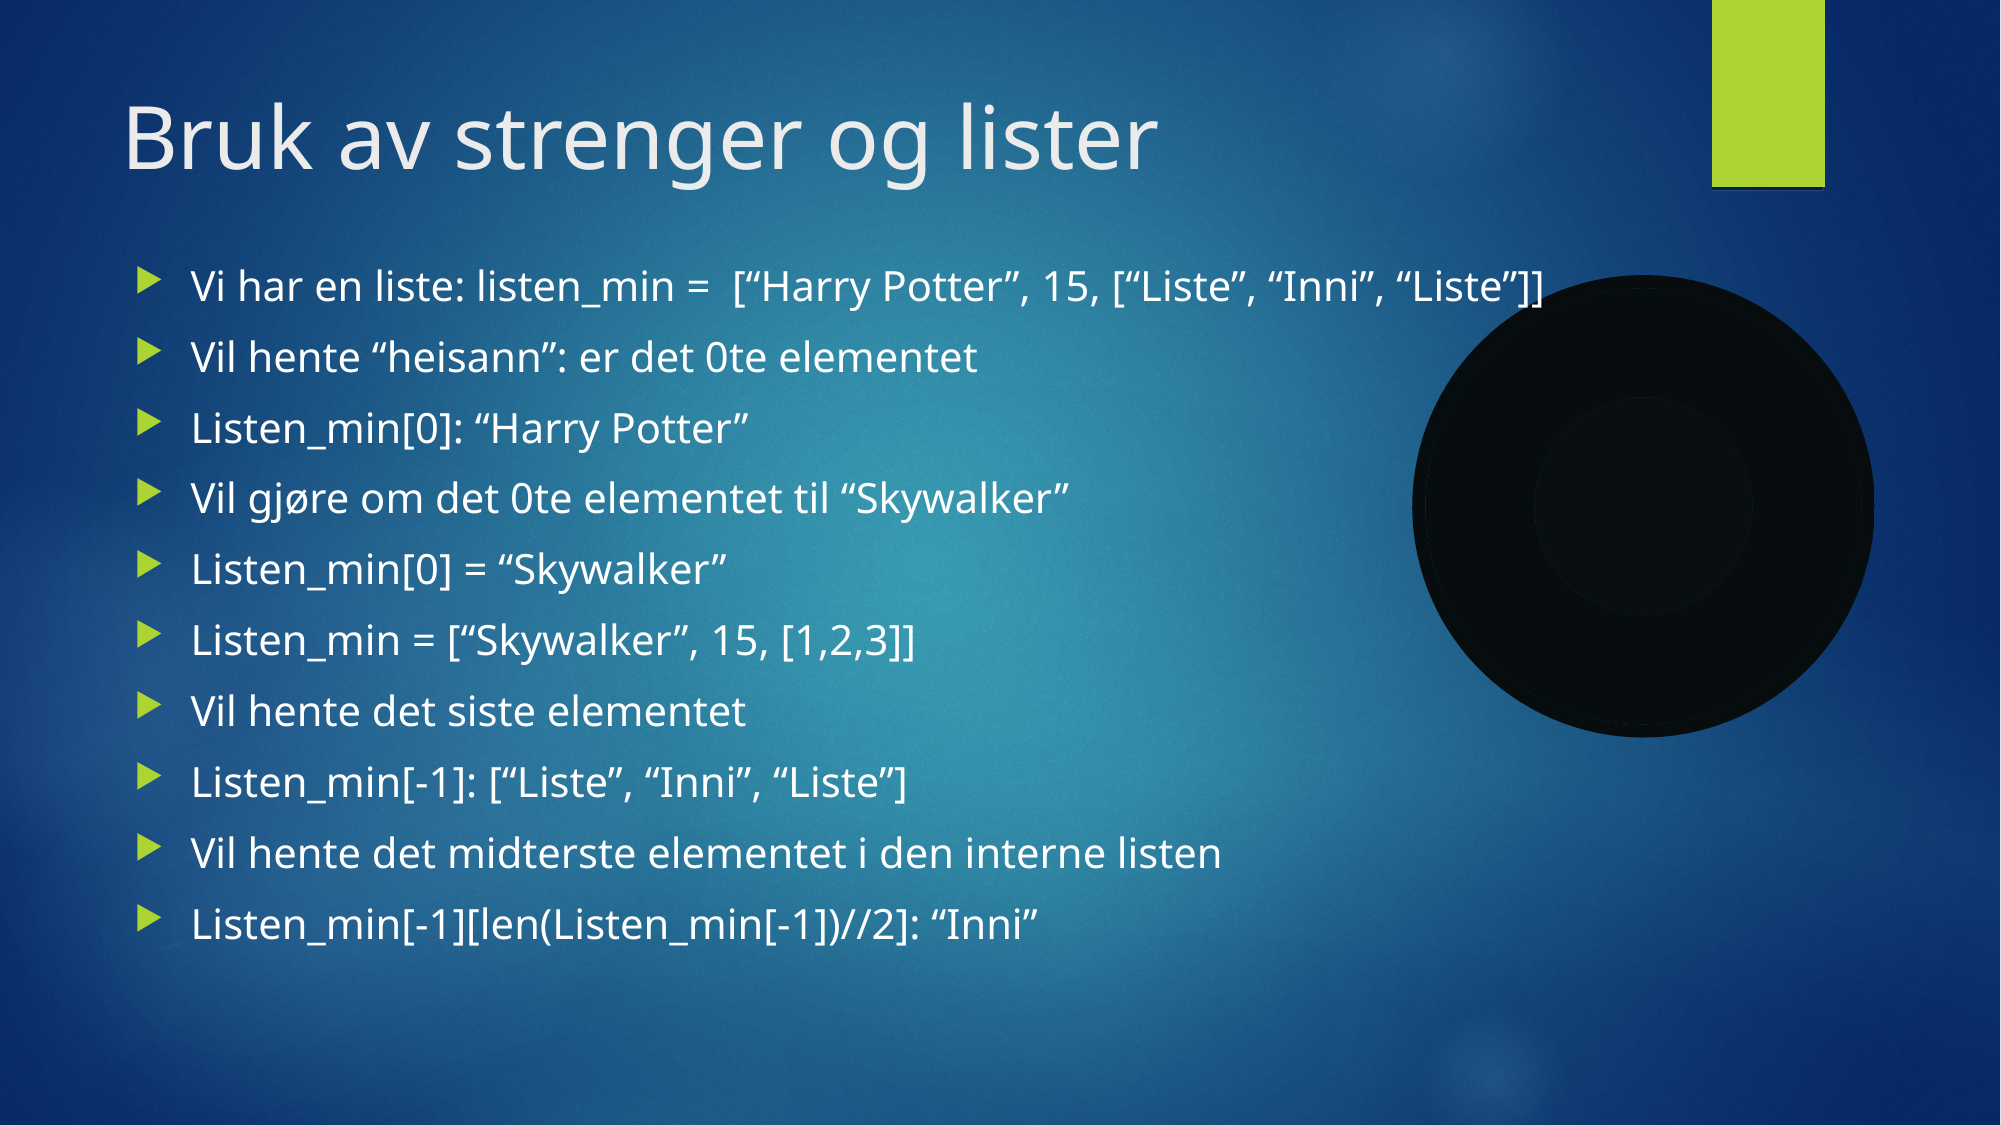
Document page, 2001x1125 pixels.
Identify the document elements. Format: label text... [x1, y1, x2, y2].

list Vi har en liste: listen_min = [“Harry Potter”, 15, [“Liste”, “Inni”, “Liste”]] Vil hente “heisann”: er det 0te elementet Listen_min[0]: “Harry Potter” Vil gjøre om det 0te elementet til “Skywalker” Listen_min[0] = “Skywalker” Listen_min = [“Skywalker”, 15, [1,2,3]] Vil hente det siste elementet Listen_min[-1]: [“Liste”, “Inni”, “Liste”] Vil hente det midterste elementet i den interne listen Listen_min[-1][len(Listen_min[-1])//2]: “Inni” [119, 251, 1649, 1025]
title Bruk av strenger og lister [106, 74, 1649, 305]
